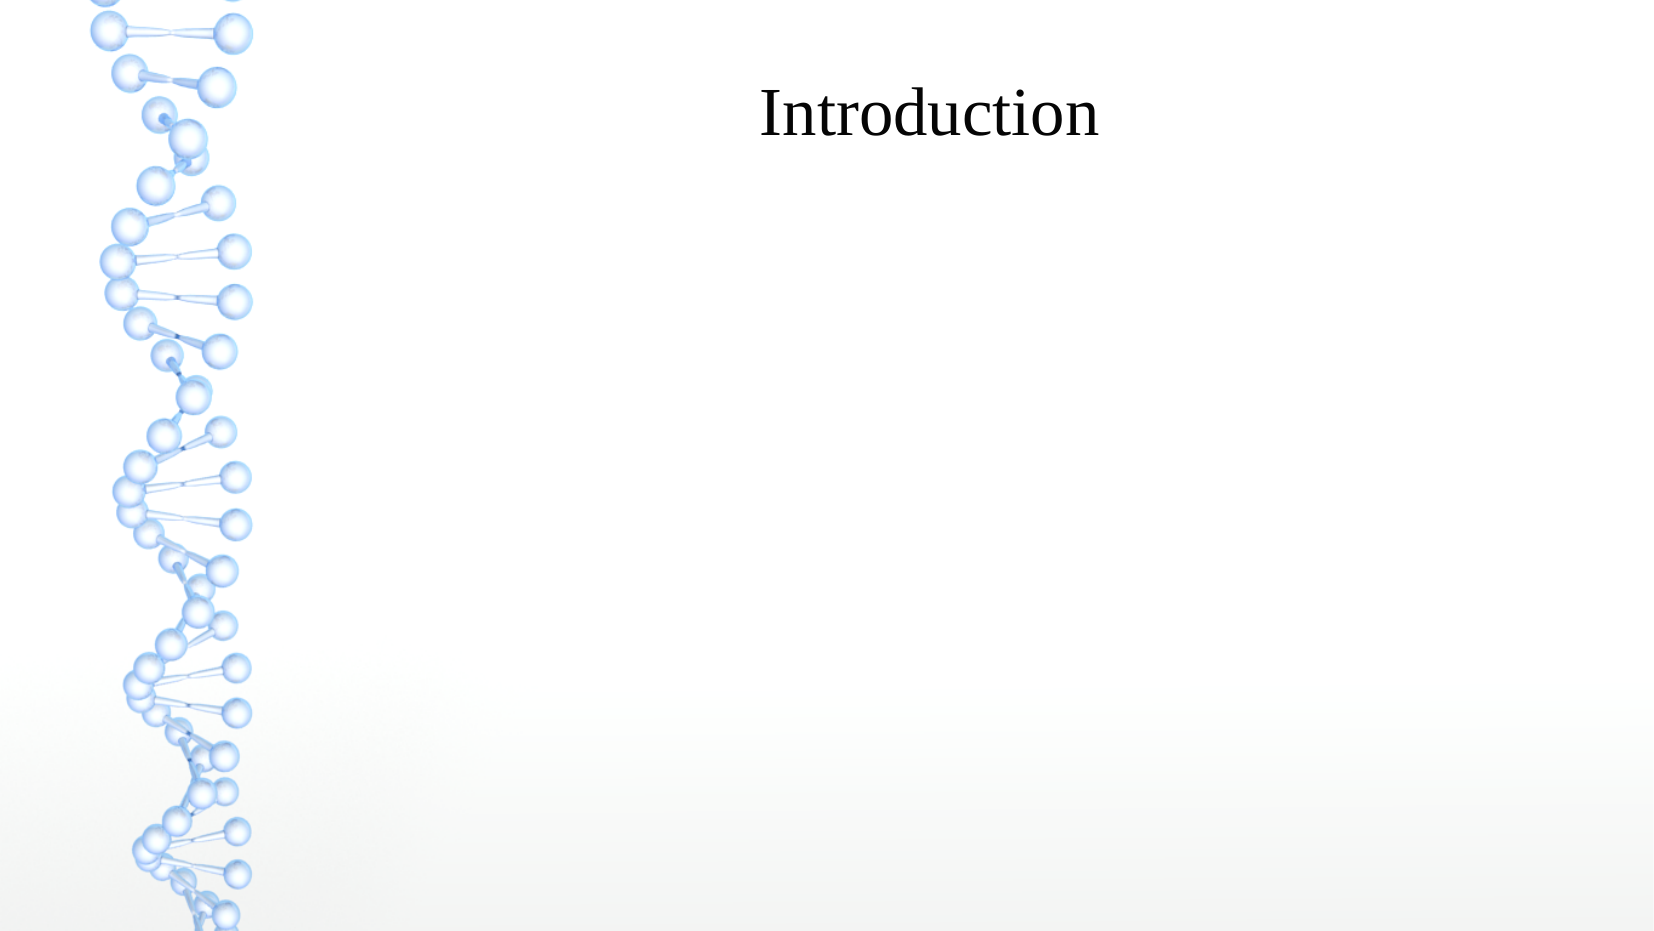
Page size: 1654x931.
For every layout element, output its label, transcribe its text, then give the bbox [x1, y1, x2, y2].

picture [0, 0, 1654, 931]
title Introduction [265, 35, 1595, 189]
